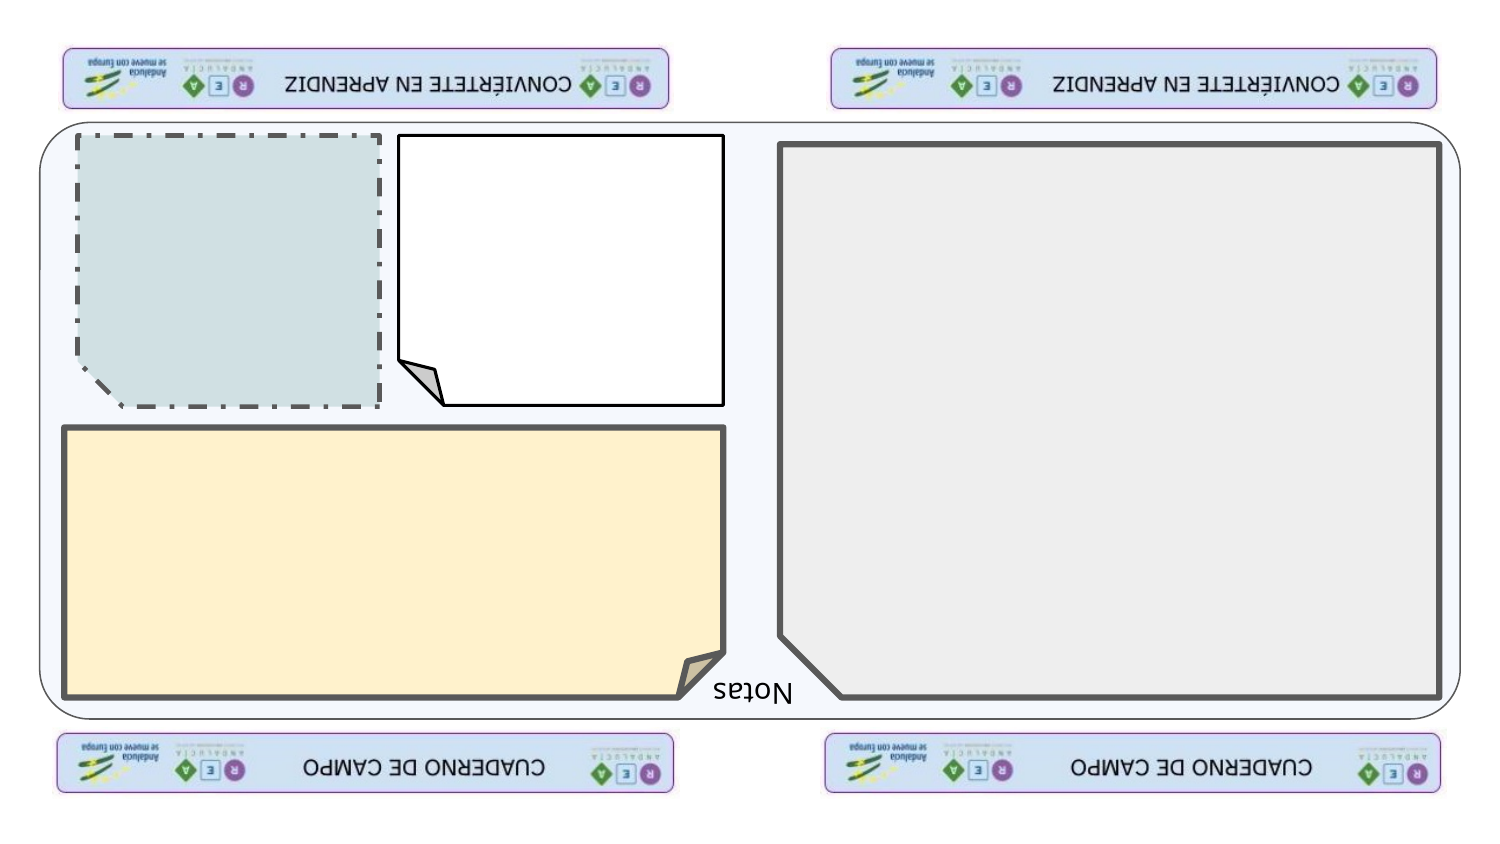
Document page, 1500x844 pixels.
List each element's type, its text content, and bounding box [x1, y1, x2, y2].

text_box [39, 122, 1461, 719]
picture [52, 727, 680, 799]
text_box Notas [691, 663, 809, 729]
picture [826, 42, 1442, 114]
picture [58, 42, 674, 114]
picture [820, 727, 1447, 799]
